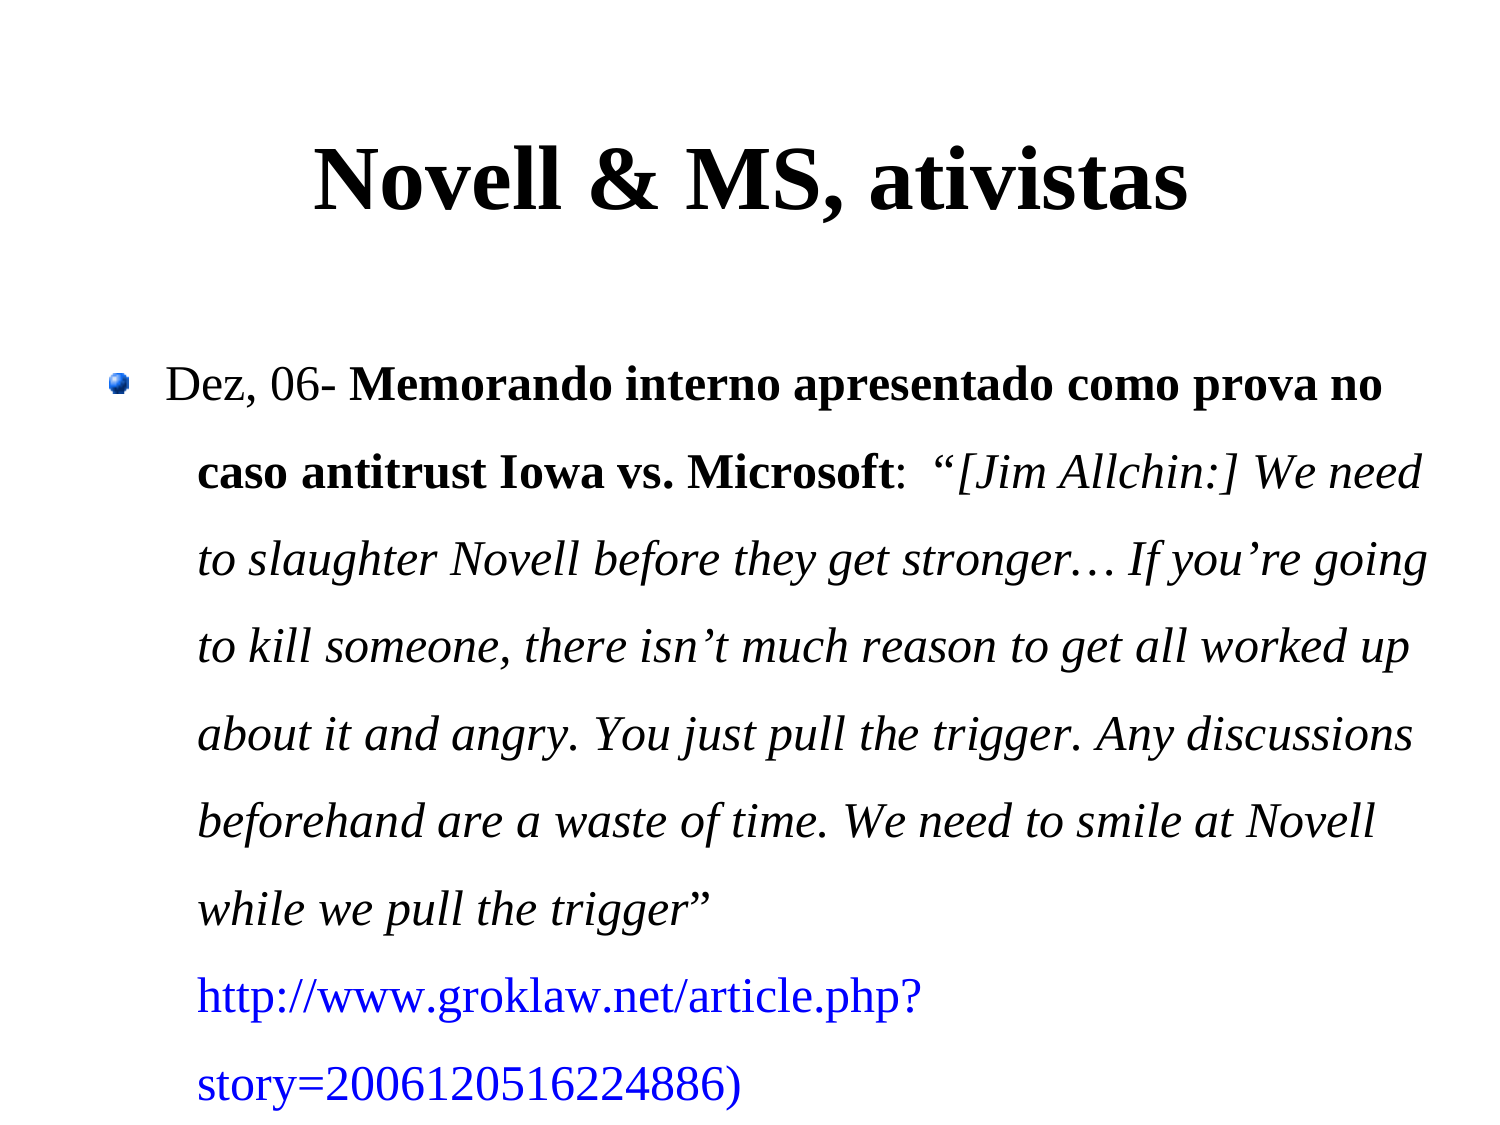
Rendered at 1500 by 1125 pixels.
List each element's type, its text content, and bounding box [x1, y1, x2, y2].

title Novell & MS, ativistas [87, 52, 1416, 307]
text_box Dez, 06- Memorando interno apresentado como prova no caso antitrust Iowa vs. Microsoft: “[Jim Allchin:] We need to slaughter Novell before they get stronger… If you’re going to kill someone, there isn’t much reason to get all worked up about it and angry. You just pull the trigger. Any discussions beforehand are a waste of time. We need to smile at Novell while we pull the trigger” http://www.groklaw.net/article.php?story=2006120516224886) [93, 316, 1454, 1032]
